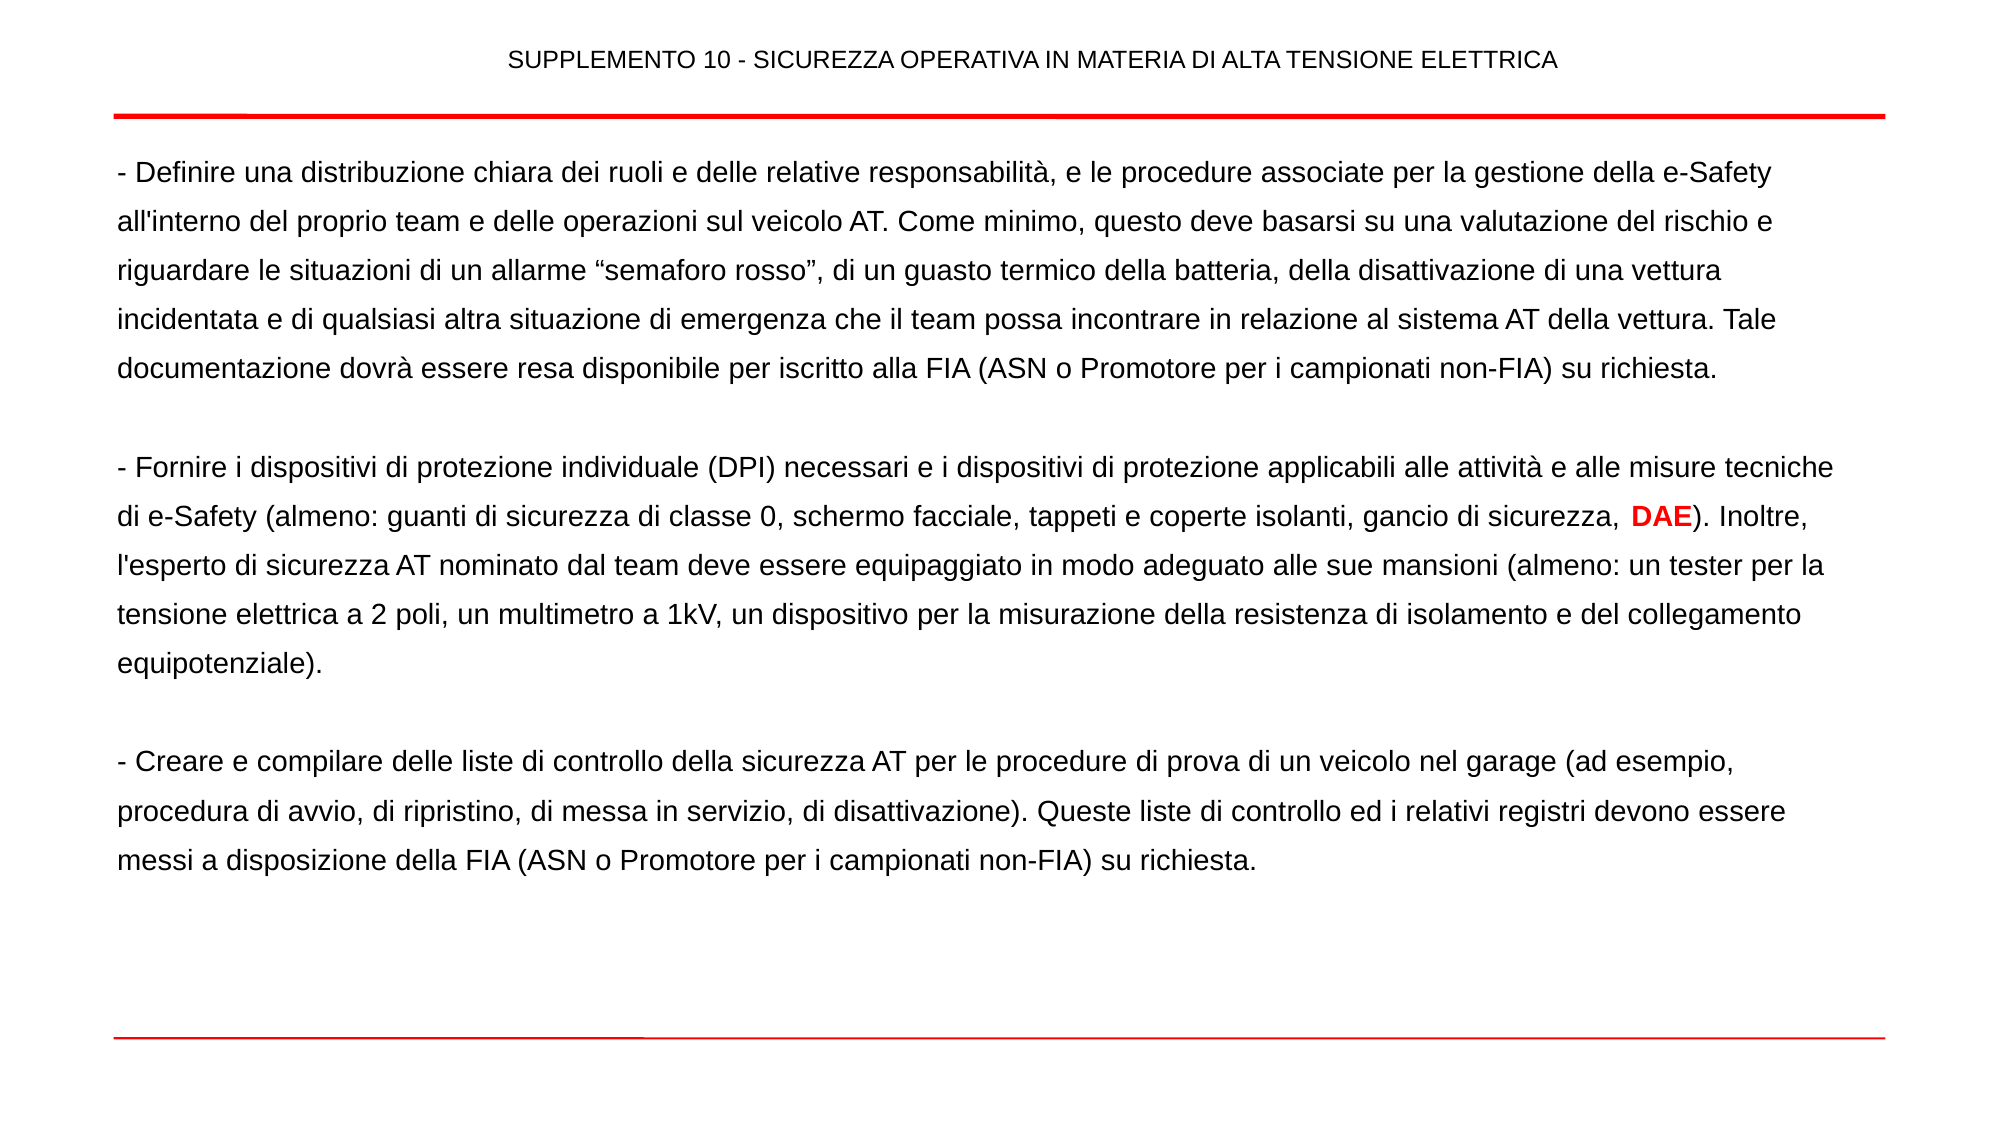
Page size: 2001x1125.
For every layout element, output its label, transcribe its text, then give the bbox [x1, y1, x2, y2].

text_box - Definire una distribuzione chiara dei ruoli e delle relative responsabilità, e le procedure associate per la gestione della e-Safety all'interno del proprio team e delle operazioni sul veicolo AT. Come minimo, questo deve basarsi su una valutazione del rischio e riguardare le situazioni di un allarme “semaforo rosso”, di un guasto termico della batteria, della disattivazione di una vettura incidentata e di qualsiasi altra situazione di emergenza che il team possa incontrare in relazione al sistema AT della vettura. Tale documentazione dovrà essere resa disponibile per iscritto alla FIA (ASN o Promotore per i campionati non-FIA) su richiesta. - Fornire i dispositivi di protezione individuale (DPI) necessari e i dispositivi di protezione applicabili alle attività e alle misure tecniche di e-Safety (almeno: guanti di sicurezza di classe 0, schermo facciale, tappeti e coperte isolanti, gancio di sicurezza, DAE). Inoltre, l'esperto di sicurezza AT nominato dal team deve essere equipaggiato in modo adeguato alle sue mansioni (almeno: un tester per la tensione elettrica a 2 poli, un multimetro a 1kV, un dispositivo per la misurazione della resistenza di isolamento e del collegamento equipotenziale). - Creare e compilare delle liste di controllo della sicurezza AT per le procedure di prova di un veicolo nel garage (ad esempio, procedura di avvio, di ripristino, di messa in servizio, di disattivazione). Queste liste di controllo ed i relativi registri devono essere messi a disposizione della FIA (ASN o Promotore per i campionati non-FIA) su richiesta. [102, 132, 1875, 884]
text_box SUPPLEMENTO 10 - SICUREZZA OPERATIVA IN MATERIA DI ALTA TENSIONE ELETTRICA [173, 38, 1895, 82]
